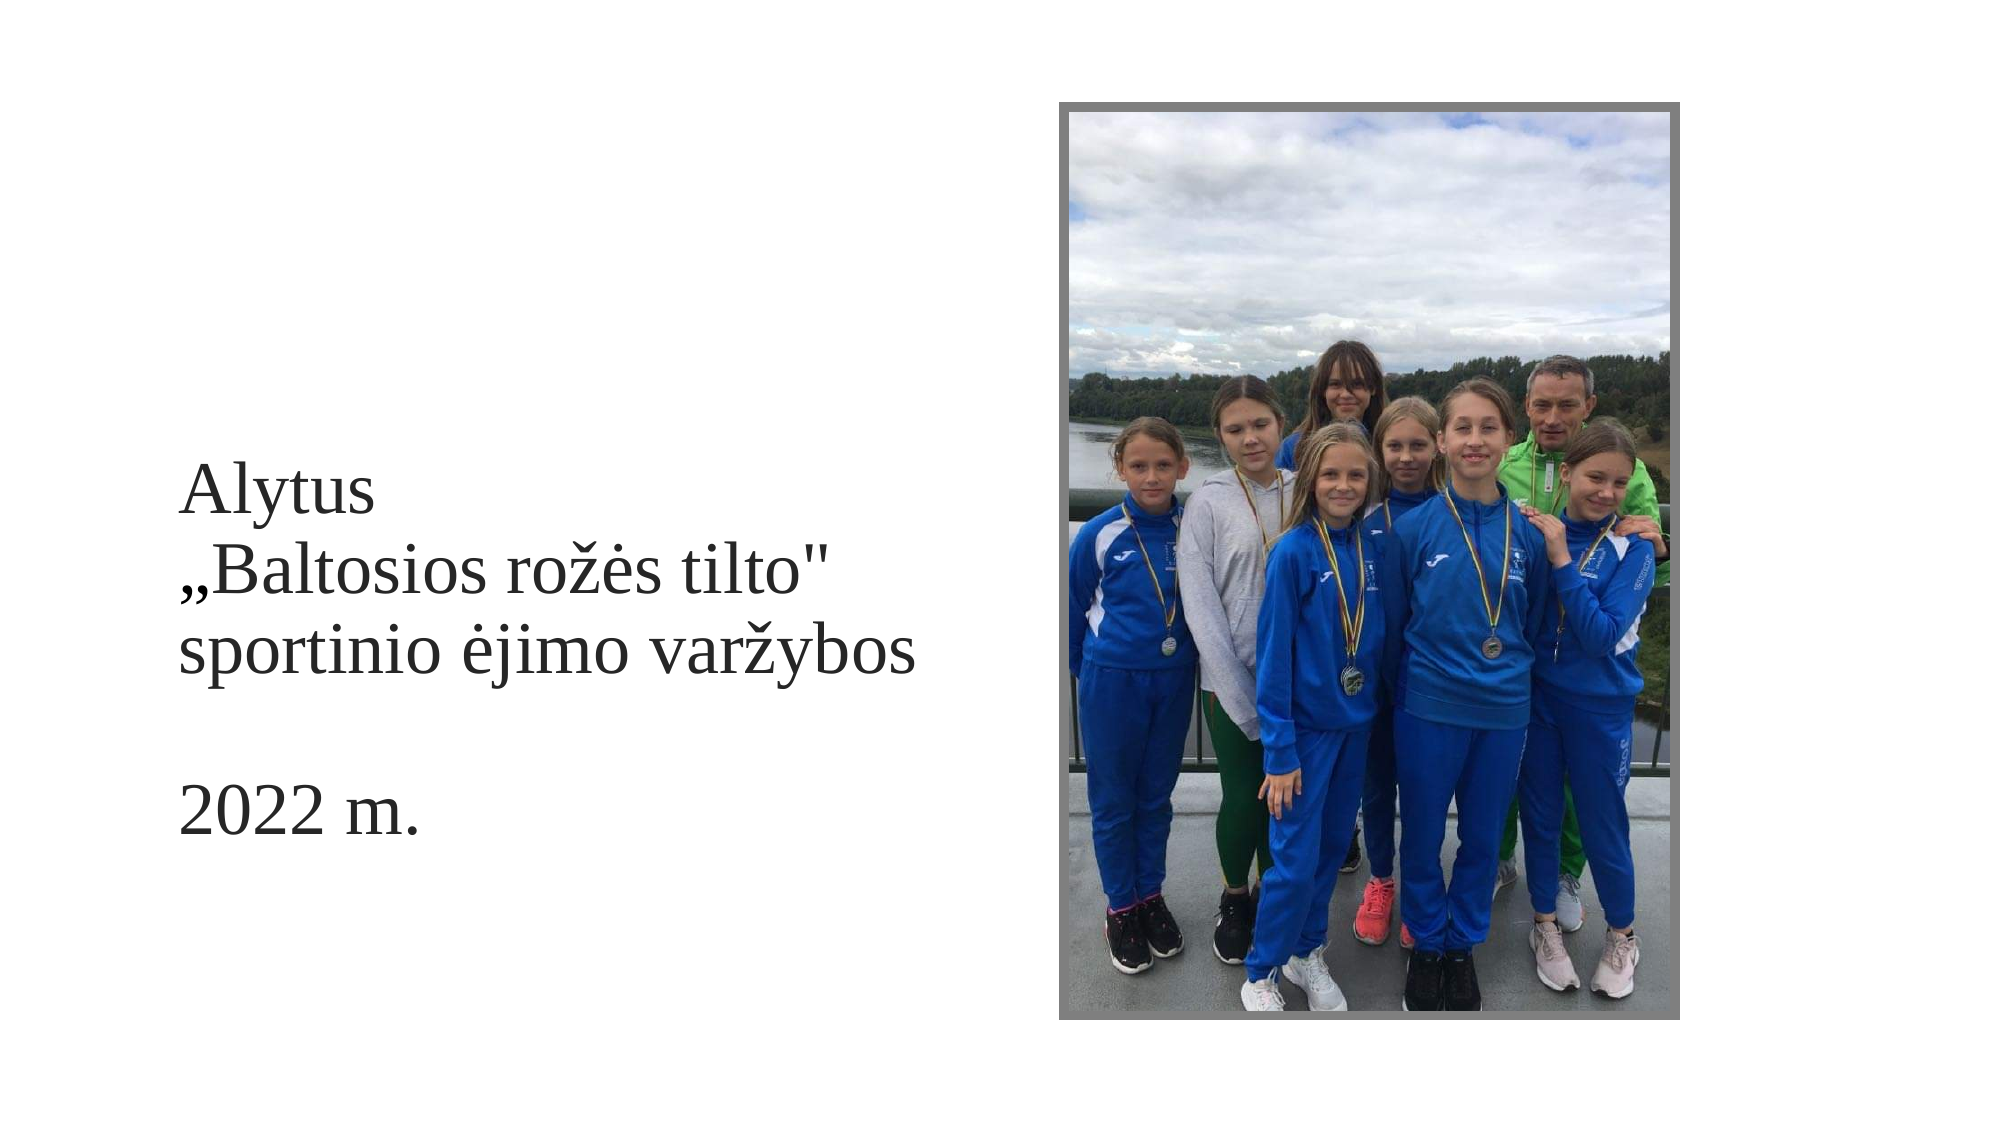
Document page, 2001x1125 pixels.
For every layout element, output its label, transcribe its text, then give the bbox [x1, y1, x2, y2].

title Alytus „Baltosios rožės tilto" sportinio ėjimo varžybos 2022 m. [163, 161, 937, 858]
picture [1068, 111, 1671, 1012]
